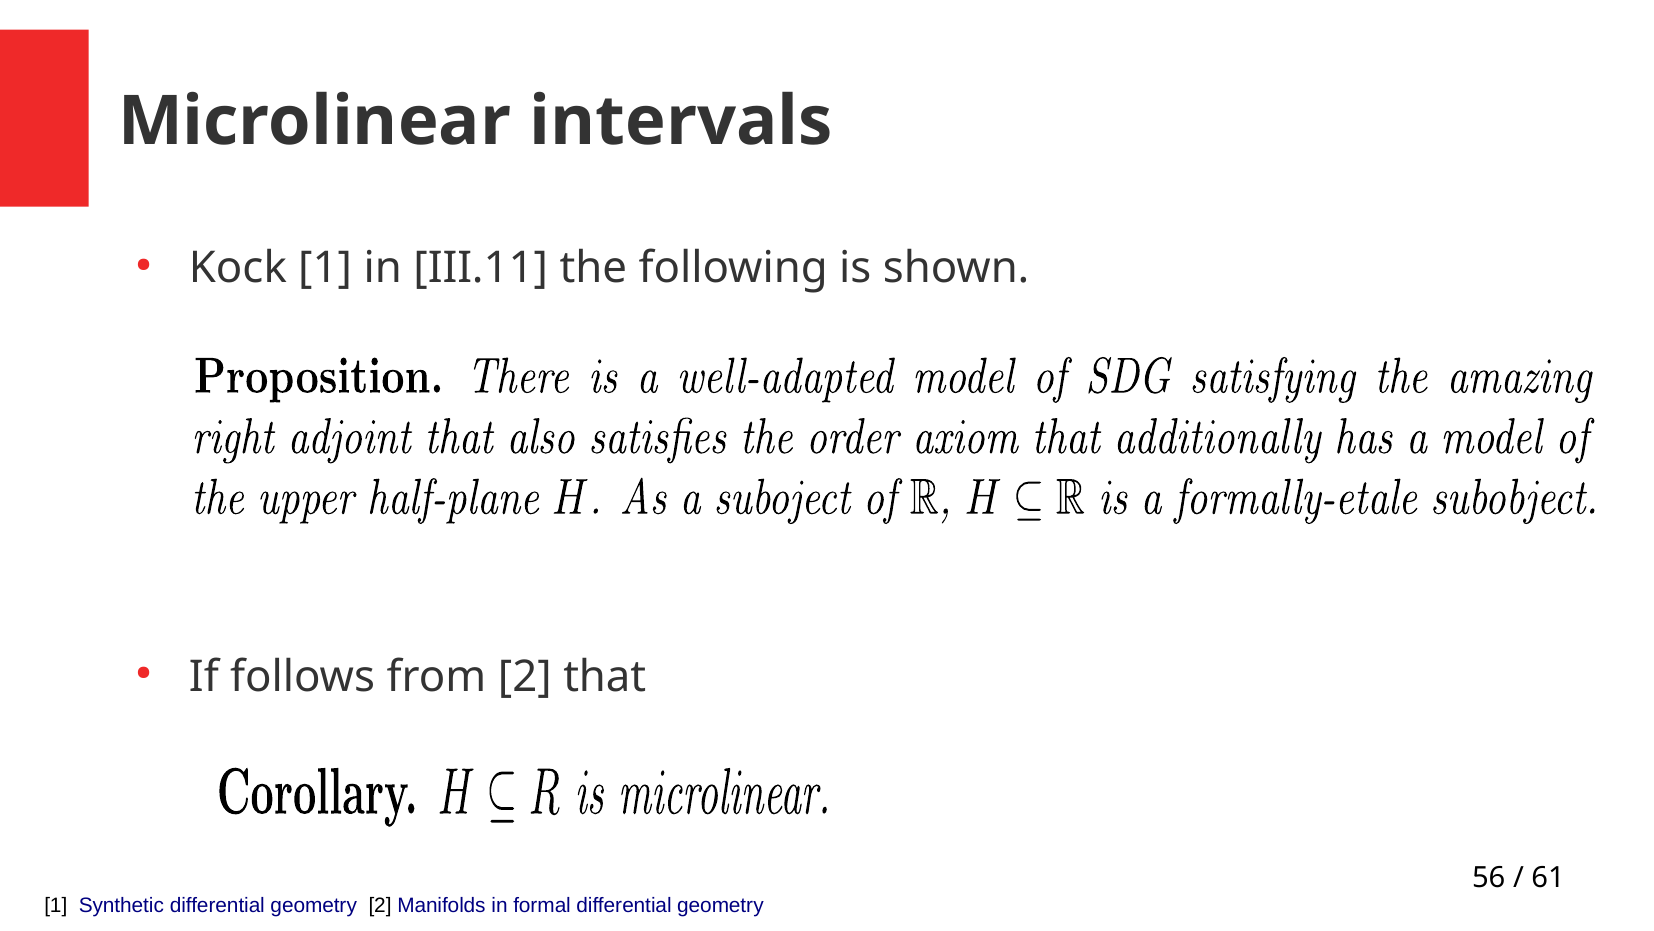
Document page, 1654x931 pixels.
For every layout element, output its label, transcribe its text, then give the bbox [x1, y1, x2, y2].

title Microlinear intervals [118, 29, 1595, 207]
text_box [218, 767, 827, 827]
text_box [193, 356, 1595, 525]
list Kock [1] in [III.11] the following is shown. If follows from [2] that [118, 236, 1595, 798]
text_box [1] Synthetic differential geometry [2] Manifolds in formal differential geometry [29, 885, 916, 924]
